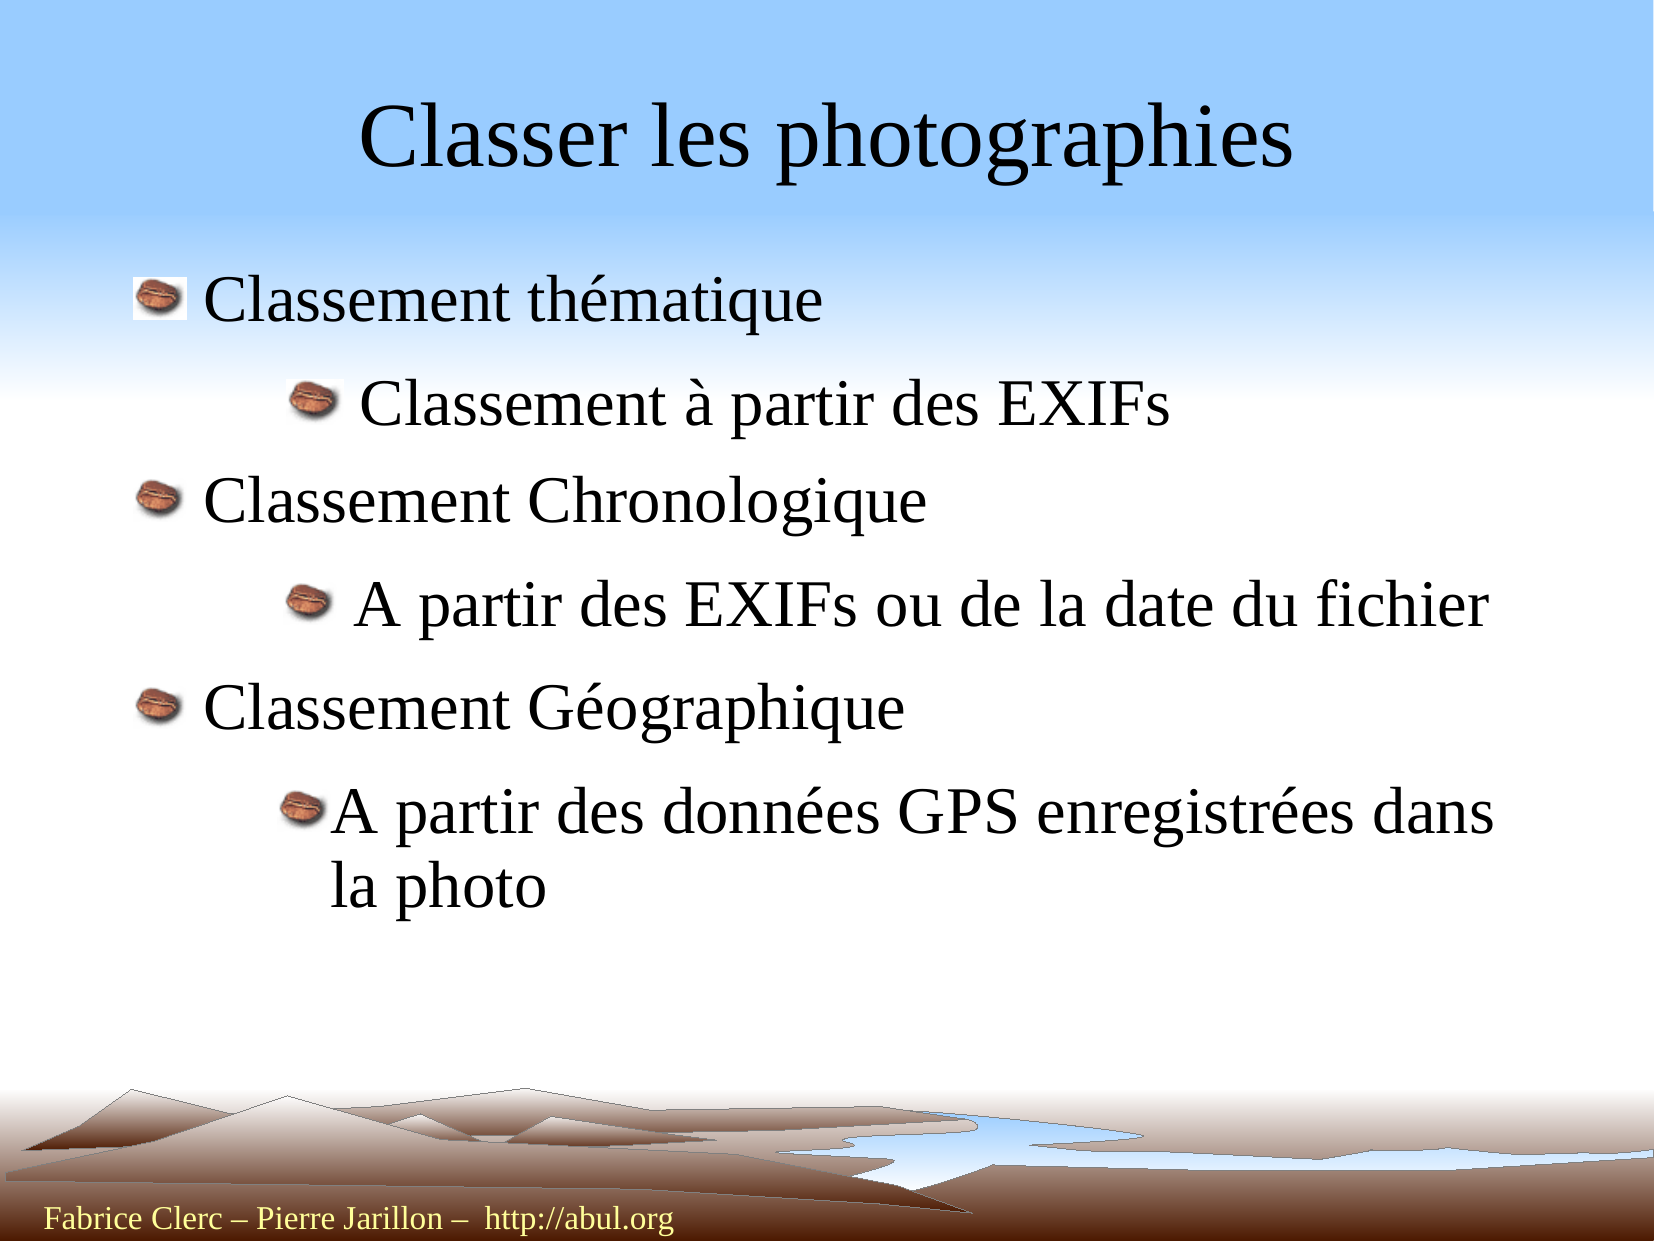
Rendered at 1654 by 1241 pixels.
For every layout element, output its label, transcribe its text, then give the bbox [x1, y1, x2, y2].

list Classement thématique Classement à partir des EXIFs Classement Chronologique A partir des EXIFs ou de la date du fichier Classement Géographique A partir des données GPS enregistrées dans la photo [121, 261, 1534, 1101]
title Classer les photographies [121, 41, 1534, 229]
